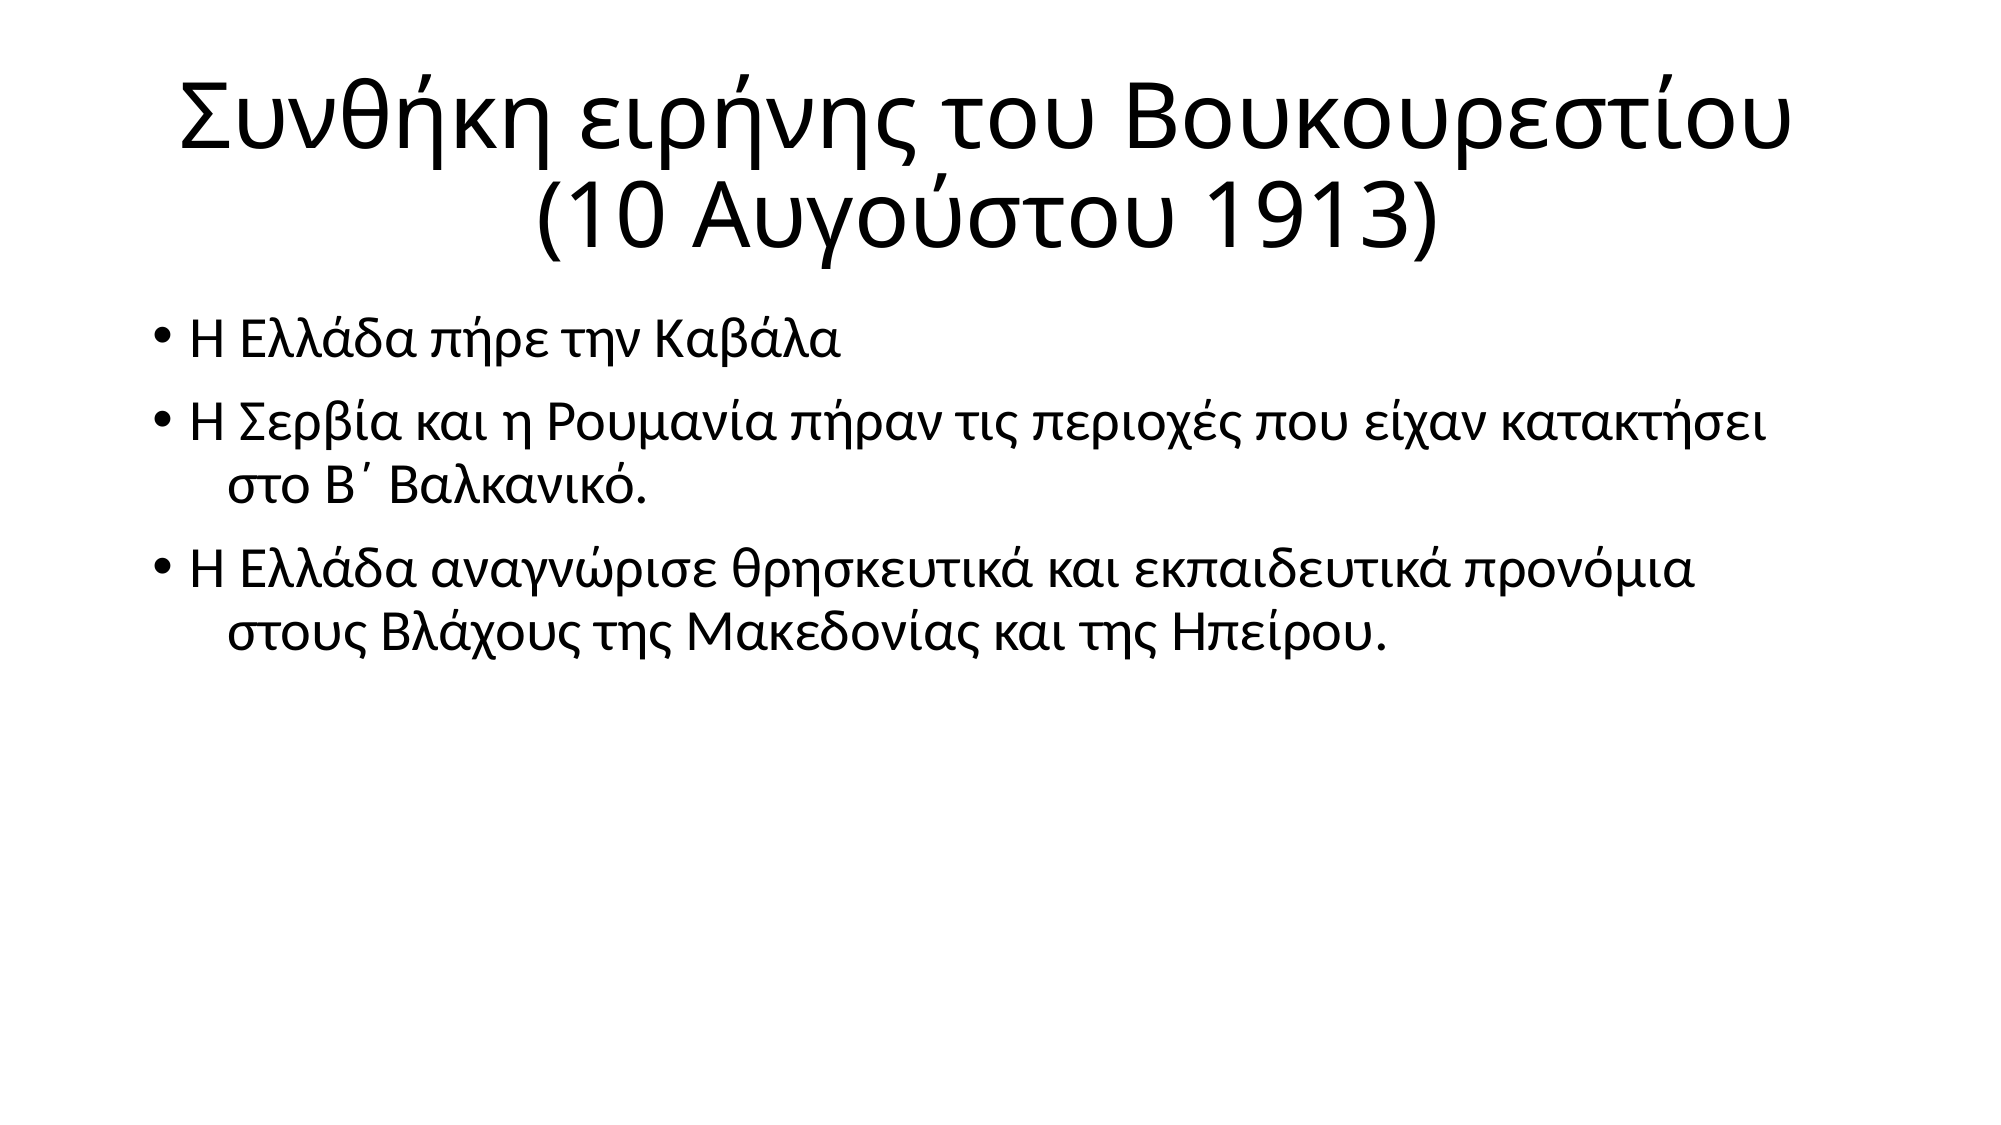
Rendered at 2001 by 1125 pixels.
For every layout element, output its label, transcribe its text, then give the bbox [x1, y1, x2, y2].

list Η Ελλάδα πήρε την Καβάλα Η Σερβία και η Ρουμανία πήραν τις περιοχές που είχαν κατακτήσει στο Β΄ Βαλκανικό. Η Ελλάδα αναγνώρισε θρησκευτικά και εκπαιδευτικά προνόμια στους Βλάχους της Μακεδονίας και της Ηπείρου. [137, 299, 1863, 1014]
title Συνθήκη ειρήνης του Βουκουρεστίου (10 Αυγούστου 1913) [137, 59, 1863, 278]
